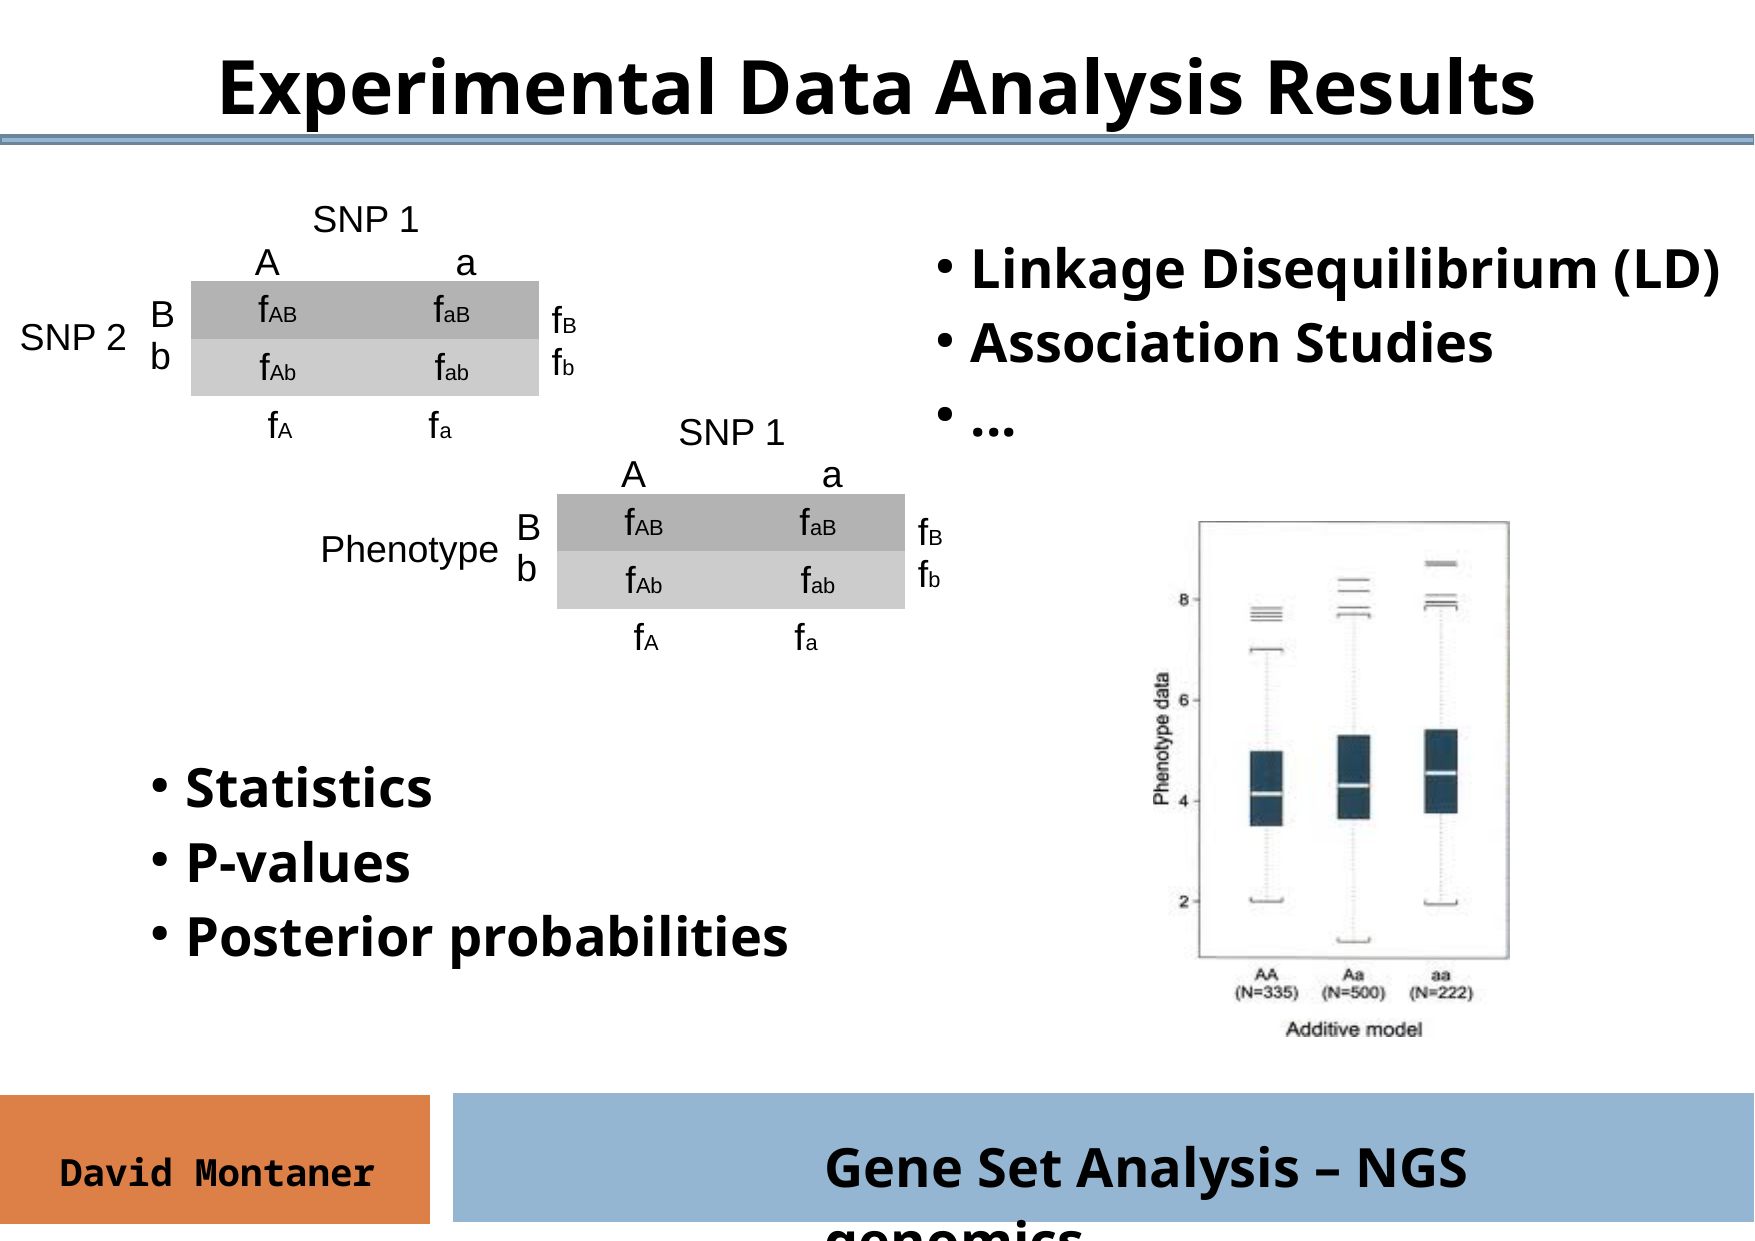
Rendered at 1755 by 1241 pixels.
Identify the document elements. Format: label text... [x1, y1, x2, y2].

table_cell fAb [191, 339, 365, 396]
text_box B b [135, 285, 182, 385]
text_box Statistics P-values Posterior probabilities [135, 742, 956, 1036]
text_box SNP 2 [4, 308, 156, 366]
picture [1153, 551, 1510, 1037]
table_cell fab [365, 339, 539, 396]
text_box Linkage Disequilibrium (LD) Association Studies ... [920, 222, 1742, 551]
table_header fAB [557, 503, 731, 551]
text_box [0, 136, 1754, 144]
table_cell fAb [557, 551, 731, 609]
text_box fA fa [197, 396, 522, 454]
text_box Gene Set Analysis – NGS genomics [810, 1122, 1726, 1200]
text_box B b [501, 498, 549, 598]
text_box fB fb [903, 504, 991, 604]
table_header fAB [191, 291, 365, 339]
text_box David Montaner [15, 1139, 421, 1193]
table_header faB [365, 291, 536, 339]
text_box SNP 1 A a [557, 404, 907, 503]
table_cell fab [731, 551, 905, 609]
text_box fB fb [536, 291, 625, 391]
text_box SNP 1 A a [191, 191, 541, 291]
table_header faB [731, 503, 905, 551]
text_box Phenotype [305, 521, 522, 579]
text_box Experimental Data Analysis Results [67, 27, 1688, 129]
text_box fA fa [563, 609, 889, 667]
